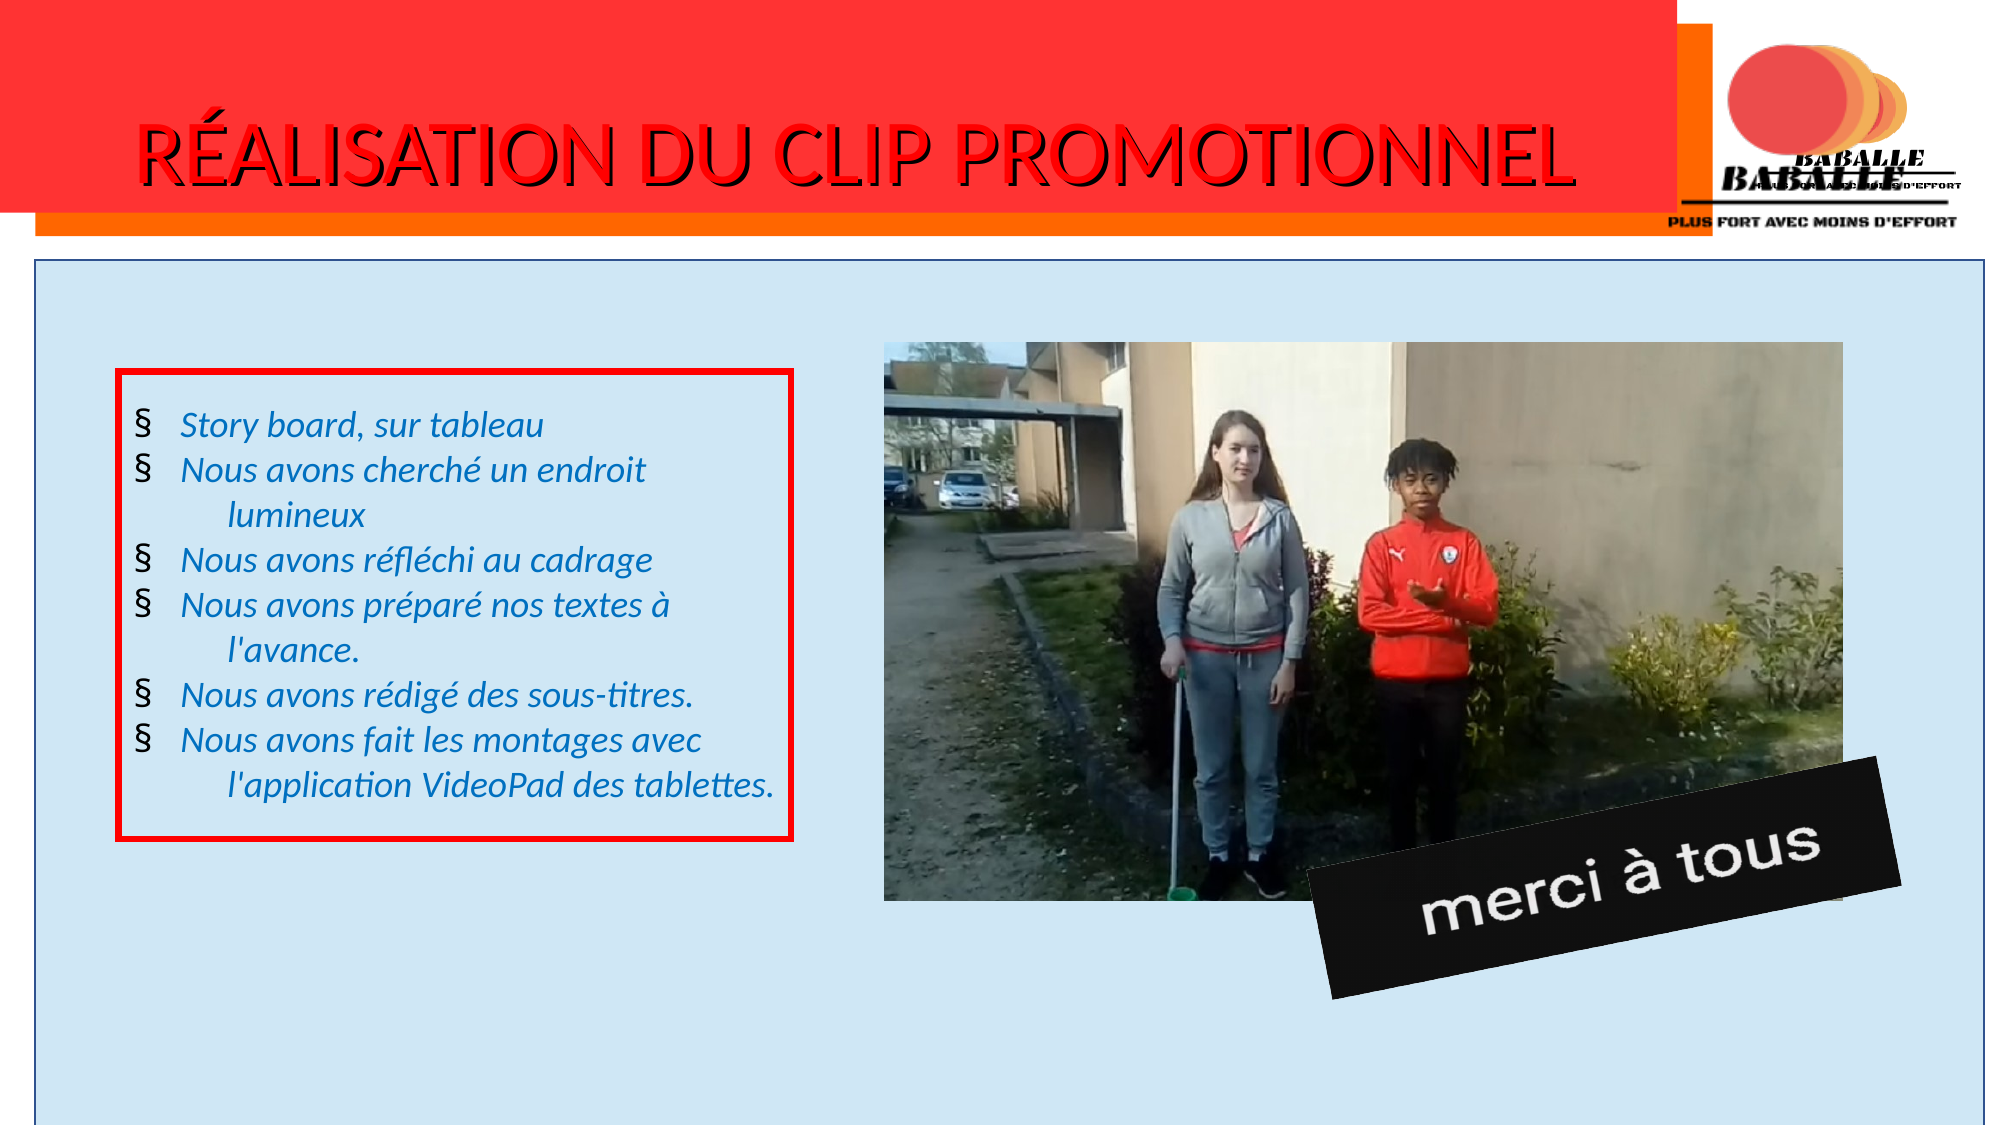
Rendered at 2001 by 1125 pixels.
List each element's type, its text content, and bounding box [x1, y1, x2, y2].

text_box RÉALISATION DU CLIP PROMOTIONNEL [118, 83, 1653, 211]
picture [1653, 0, 1973, 284]
text_box Story board, sur tableau Nous avons cherché un endroit lumineux Nous avons réfléchi au cadrage Nous avons préparé nos textes à l'avance. Nous avons rédigé des sous-titres. Nous avons fait les montages avec l'application VideoPad des tablettes. [118, 393, 791, 813]
picture [884, 342, 1902, 1000]
